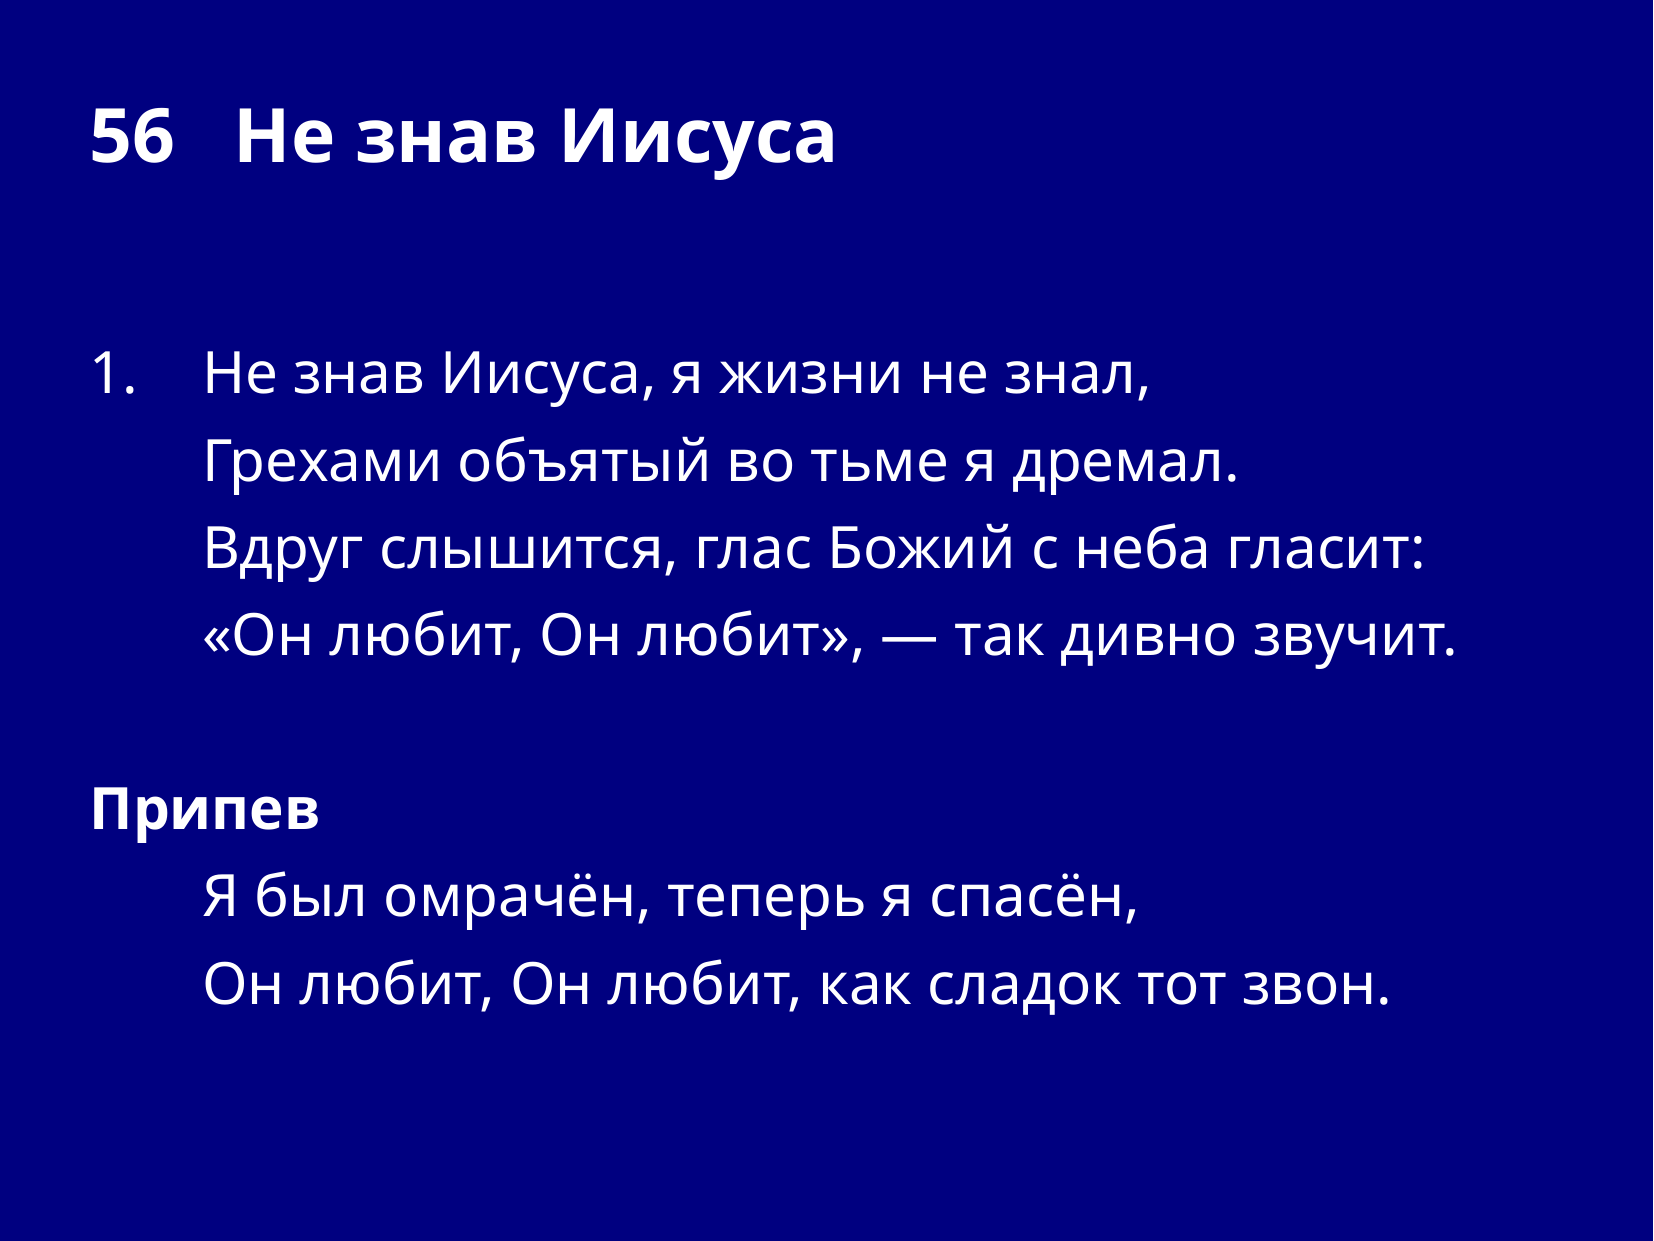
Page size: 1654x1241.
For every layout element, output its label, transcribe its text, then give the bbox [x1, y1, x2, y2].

text_box 1. Не знав Иисуса, я жизни не знал, Грехами объятый во тьме я дремал. Вдруг слышится, глас Божий с неба гласит: «Он любит, Он любит», — так дивно звучит. Припев Я был омрачён, теперь я спасён, Он любит, Он любит, как сладок тот звон. [75, 150, 1653, 1163]
text_box 56 Не знав Иисуса [75, 75, 1576, 188]
